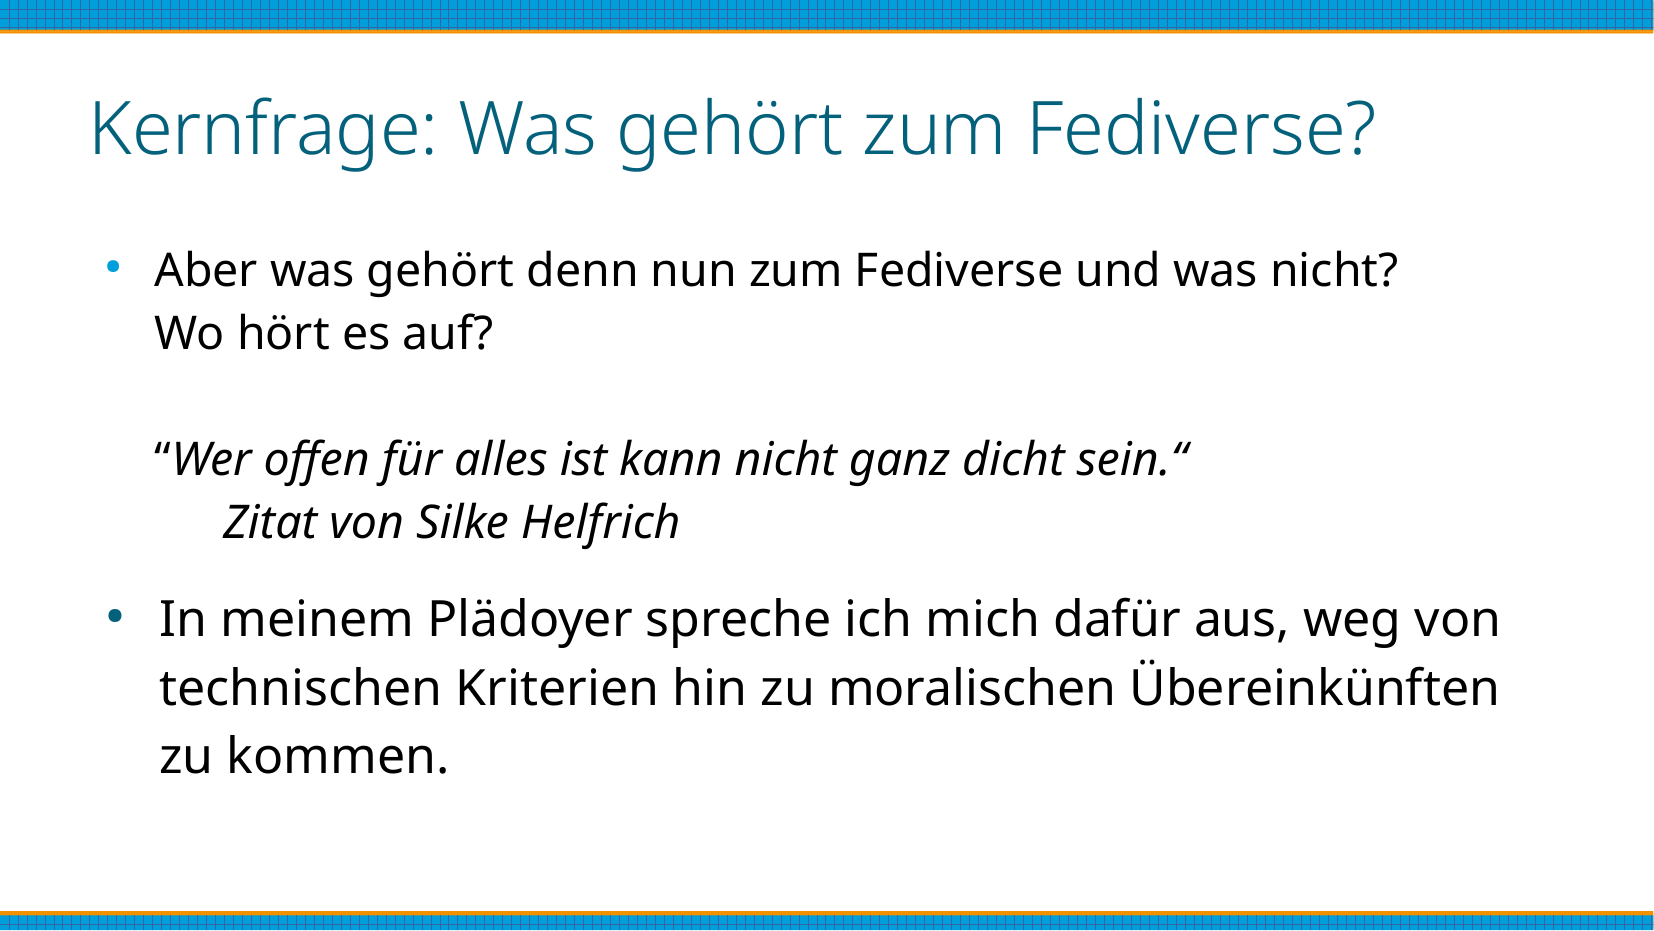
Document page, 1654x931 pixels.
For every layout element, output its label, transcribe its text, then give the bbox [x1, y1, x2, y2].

list In meinem Plädoyer spreche ich mich dafür aus, weg von technischen Kriterien hin zu moralischen Übereinkünften zu kommen. [88, 583, 1565, 901]
list Aber was gehört denn nun zum Fediverse und was nicht? Wo hört es auf? “Wer offen für alles ist kann nicht ganz dicht sein.“ Zitat von Silke Helfrich [88, 236, 1565, 554]
title Kernfrage: Was gehört zum Fediverse? [88, 44, 1565, 207]
